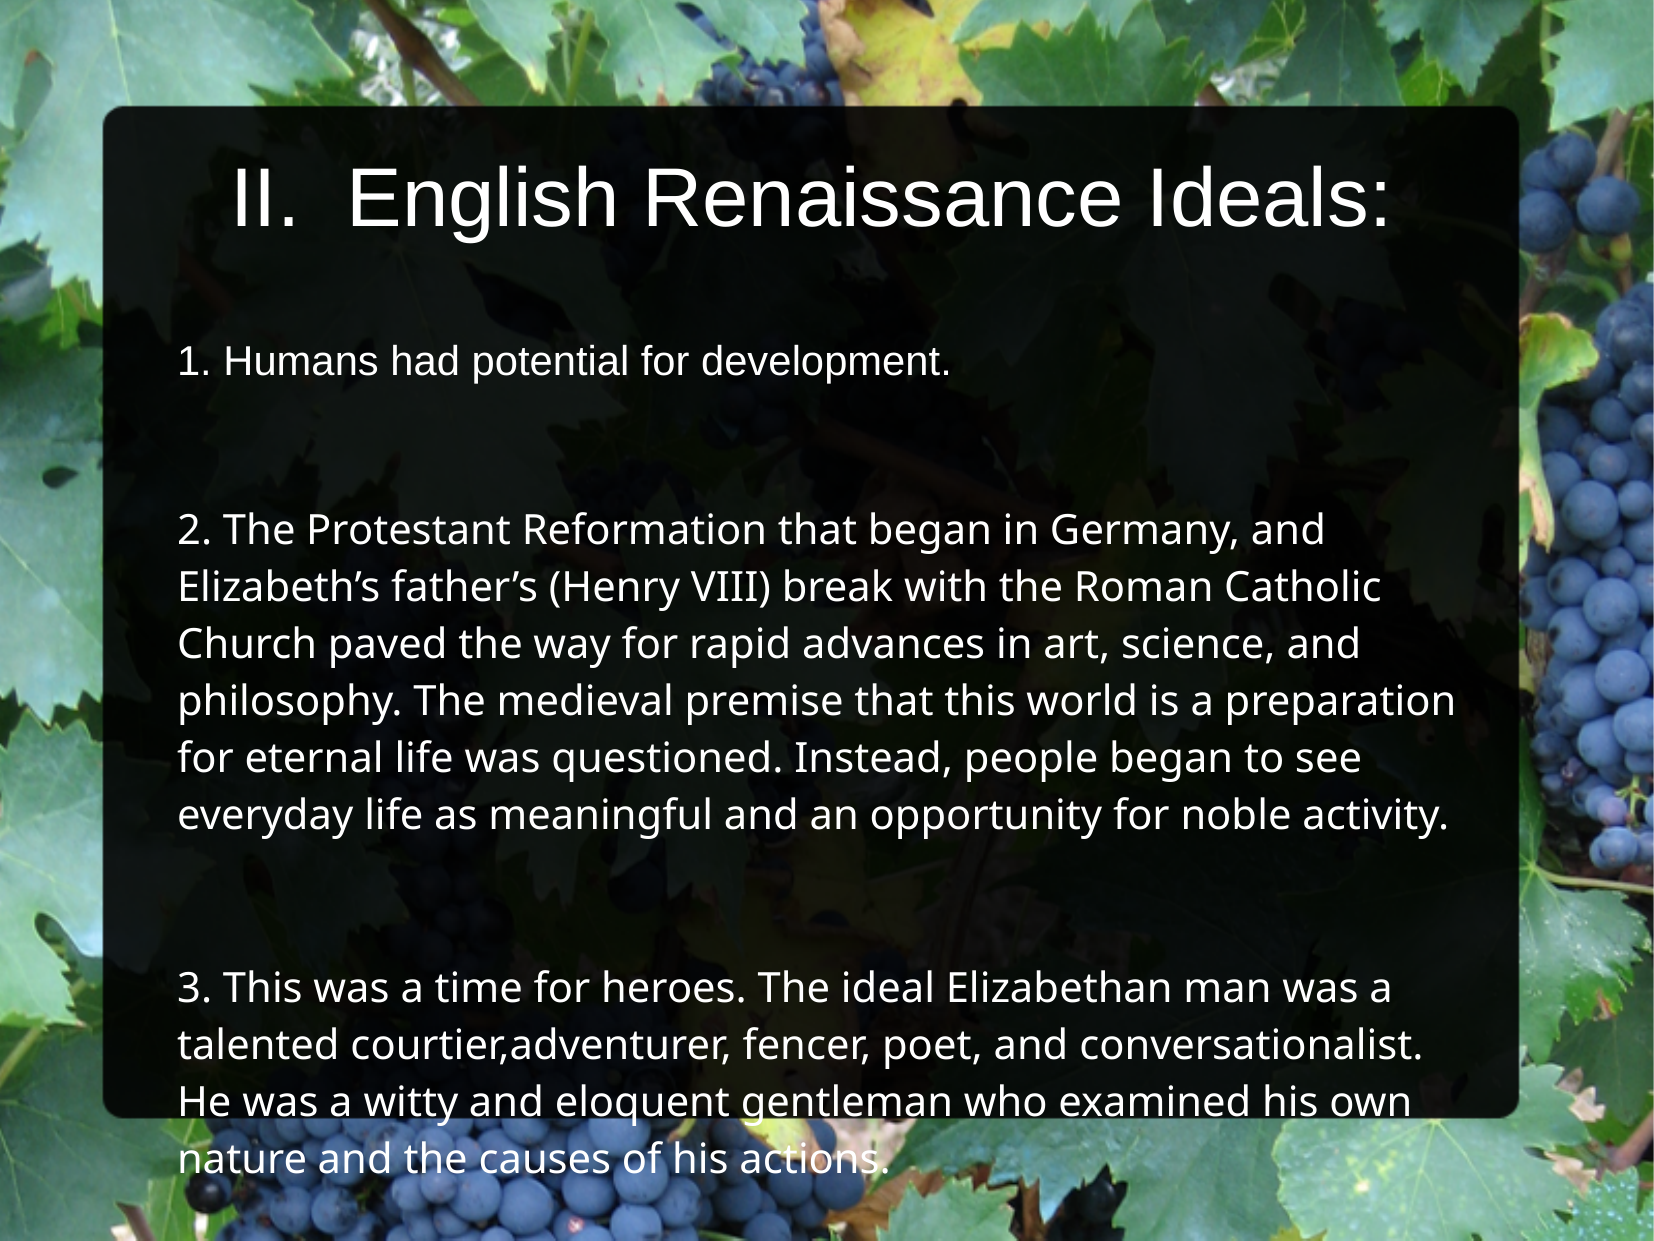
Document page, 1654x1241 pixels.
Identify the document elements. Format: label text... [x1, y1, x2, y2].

title II. English Renaissance Ideals: [118, 125, 1506, 318]
picture [0, 0, 1654, 1241]
list 1. Humans had potential for development. 2. The Protestant Reformation that began in Germany, and Elizabeth’s father’s (Henry VIII) break with the Roman Catholic Church paved the way for rapid advances in art, science, and philosophy. The medieval premise that this world is a preparation for eternal life was questioned. Instead, people began to see everyday life as meaningful and an opportunity for noble activity. 3. This was a time for heroes. The ideal Elizabethan man was a talented courtier,adventurer, fencer, poet, and conversationalist. He was a witty and eloquent gentleman who examined his own nature and the causes of his actions. [177, 337, 1477, 1078]
